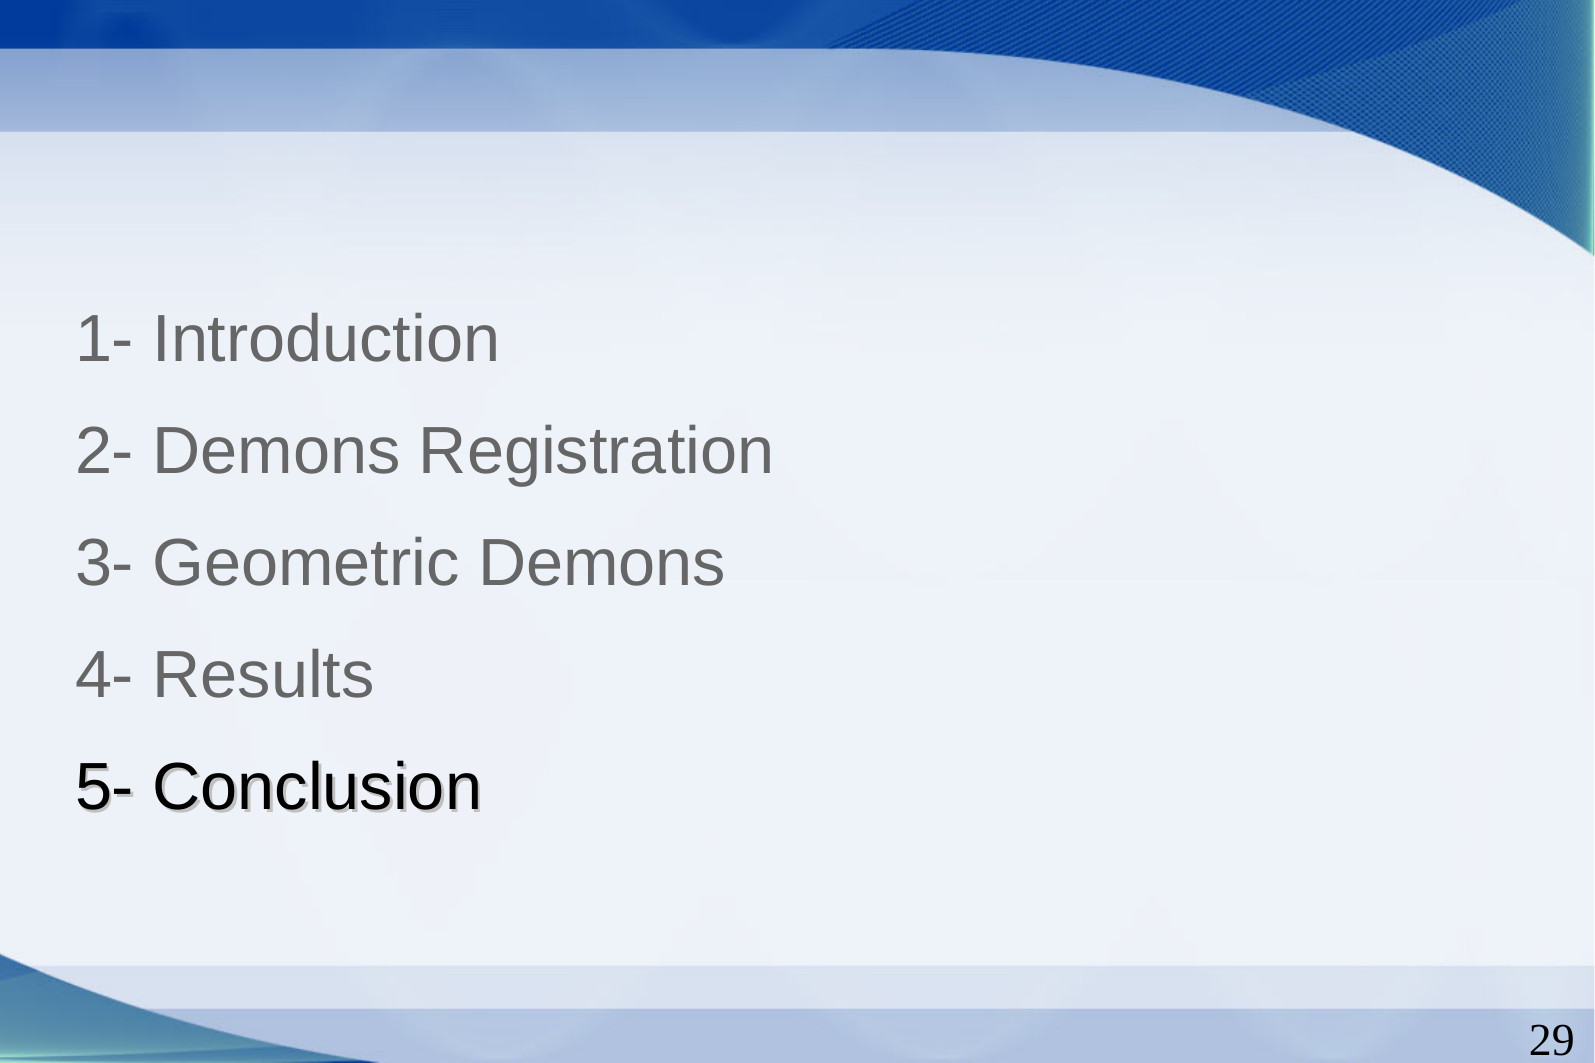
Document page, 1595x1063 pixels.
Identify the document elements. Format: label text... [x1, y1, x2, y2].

picture [0, 0, 1595, 1063]
subtitle 1- Introduction 2- Demons Registration 3- Geometric Demons 4- Results 5- Conclusion [75, 150, 1595, 938]
